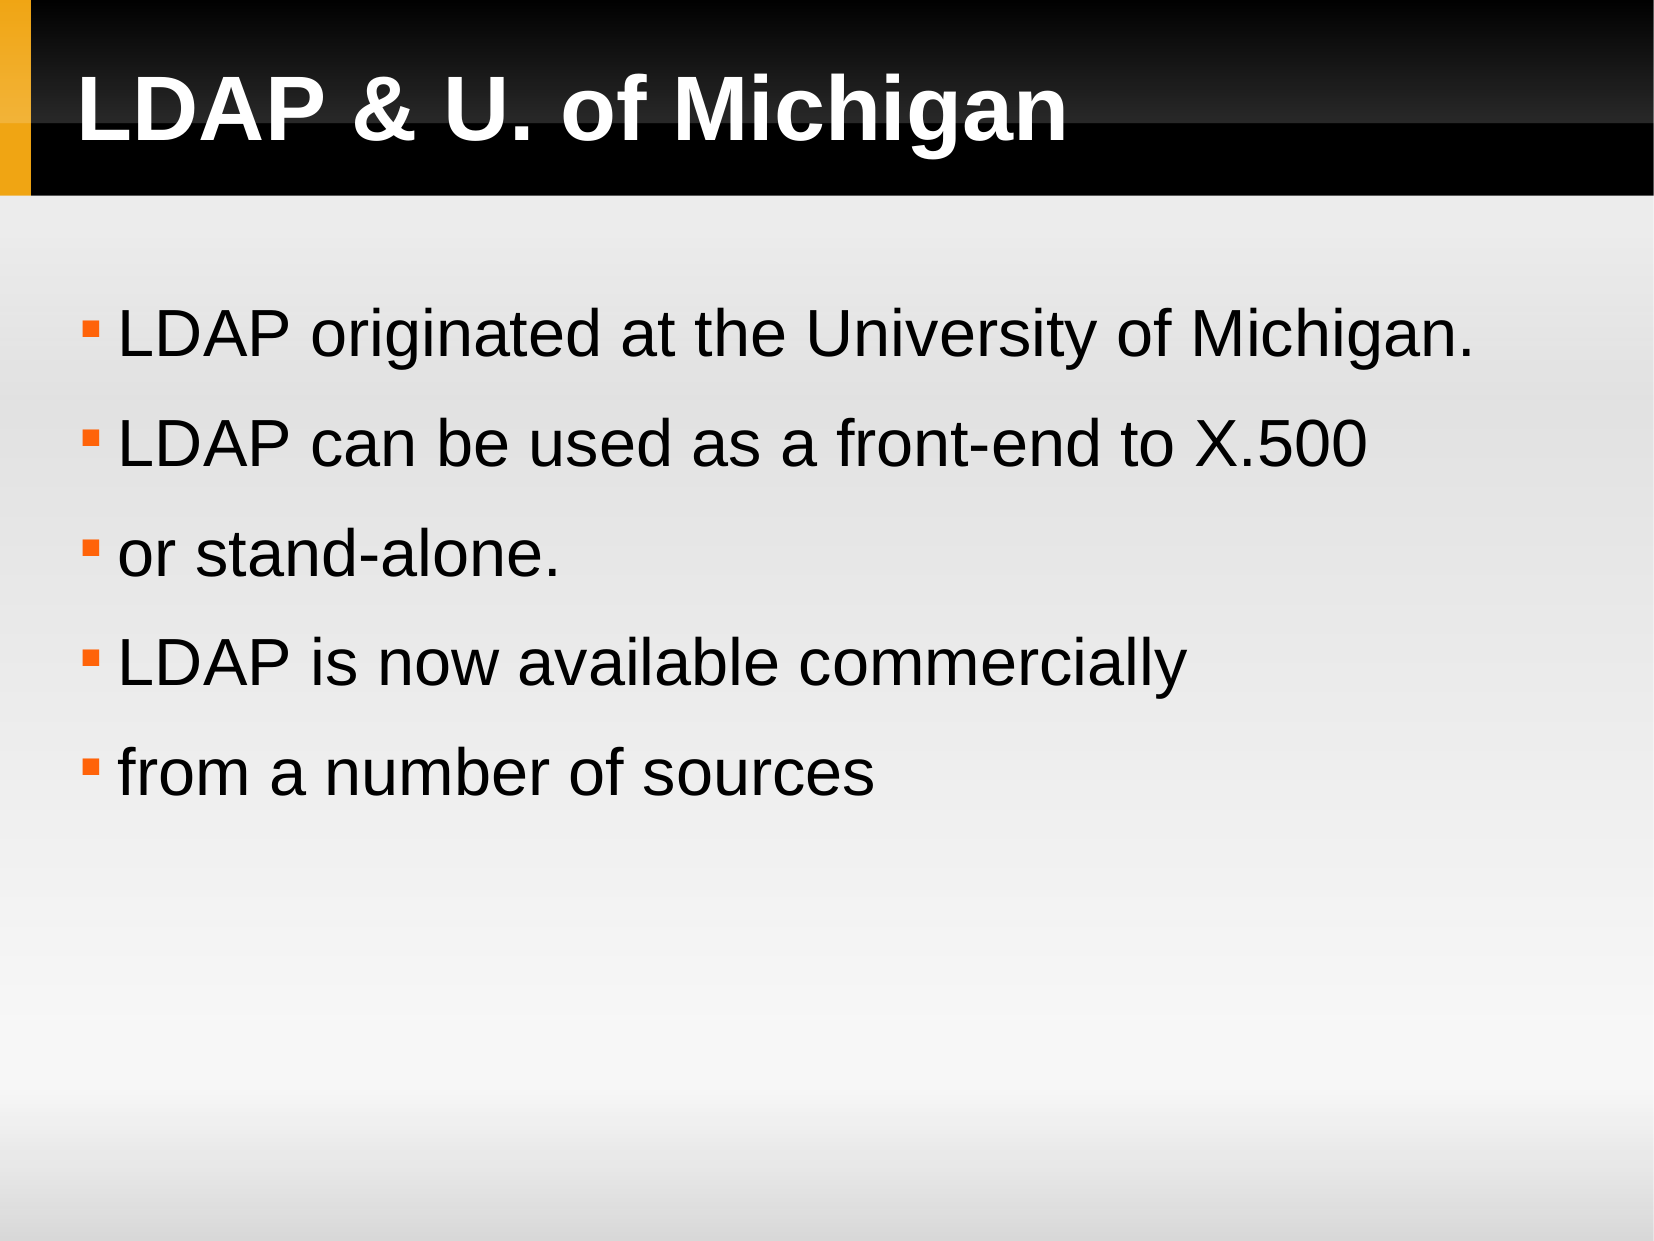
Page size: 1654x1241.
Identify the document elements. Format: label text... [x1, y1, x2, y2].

title LDAP & U. of Michigan [76, 7, 1565, 200]
list LDAP originated at the University of Michigan. LDAP can be used as a front-end to X.500 or stand-alone. LDAP is now available commercially from a number of sources [82, 290, 1571, 1094]
